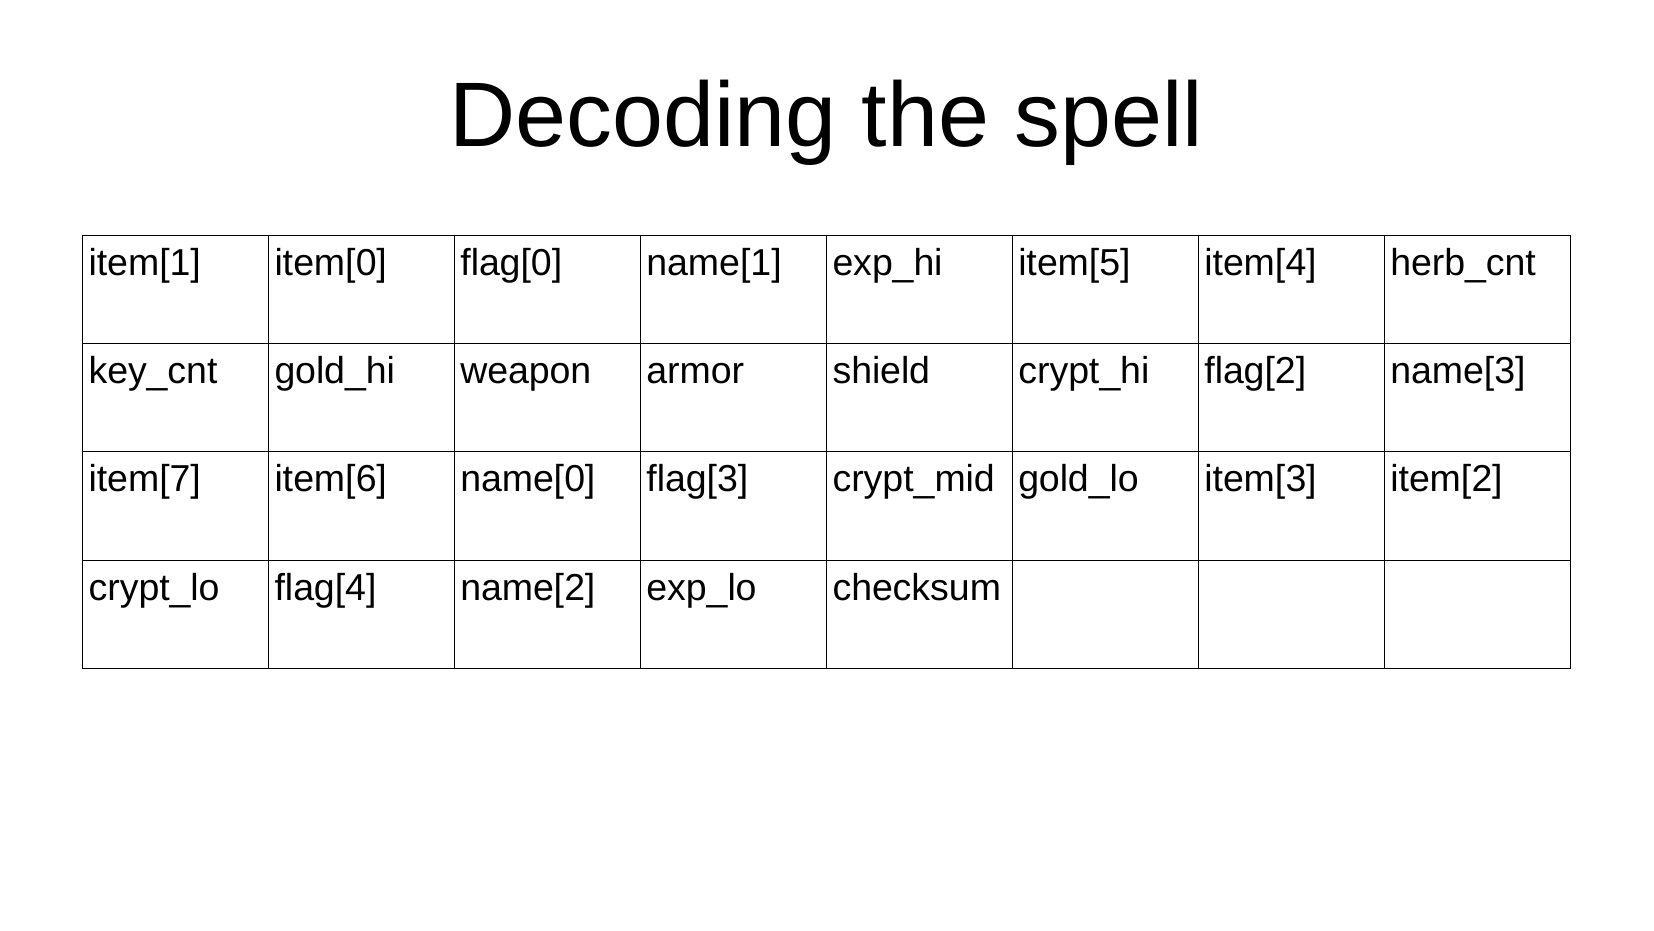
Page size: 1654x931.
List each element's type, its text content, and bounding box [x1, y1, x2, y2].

table_cell name[0] [455, 452, 640, 560]
table_cell crypt_mid [827, 452, 1012, 560]
table_cell weapon [455, 344, 640, 451]
table_cell crypt_lo [83, 561, 268, 668]
table_cell key_cnt [83, 344, 268, 451]
table_cell name[2] [455, 561, 640, 668]
table_cell flag[4] [269, 561, 454, 668]
table_cell [1385, 561, 1570, 668]
table_header item[4] [1199, 236, 1384, 343]
table_cell gold_lo [1013, 452, 1198, 560]
table_cell item[2] [1385, 452, 1570, 560]
table_cell exp_lo [641, 561, 826, 668]
table_cell [1199, 561, 1384, 668]
table_cell item[3] [1199, 452, 1384, 560]
table_header herb_cnt [1385, 236, 1570, 343]
table_header item[5] [1013, 236, 1198, 343]
table_cell crypt_hi [1013, 344, 1198, 451]
table_header name[1] [641, 236, 826, 343]
table_cell armor [641, 344, 826, 451]
table_cell gold_hi [269, 344, 454, 451]
table_cell flag[2] [1199, 344, 1384, 451]
table_header item[0] [269, 236, 454, 343]
table_header flag[0] [455, 236, 640, 343]
table_header item[1] [83, 236, 268, 343]
table_cell flag[3] [641, 452, 826, 560]
table_header exp_hi [827, 236, 1012, 343]
table_cell item[7] [83, 452, 268, 560]
table_cell [1013, 561, 1198, 668]
table_cell shield [827, 344, 1012, 451]
table_cell item[6] [269, 452, 454, 560]
table_cell name[3] [1385, 344, 1570, 451]
title Decoding the spell [82, 37, 1571, 193]
table_cell checksum [827, 561, 1012, 668]
